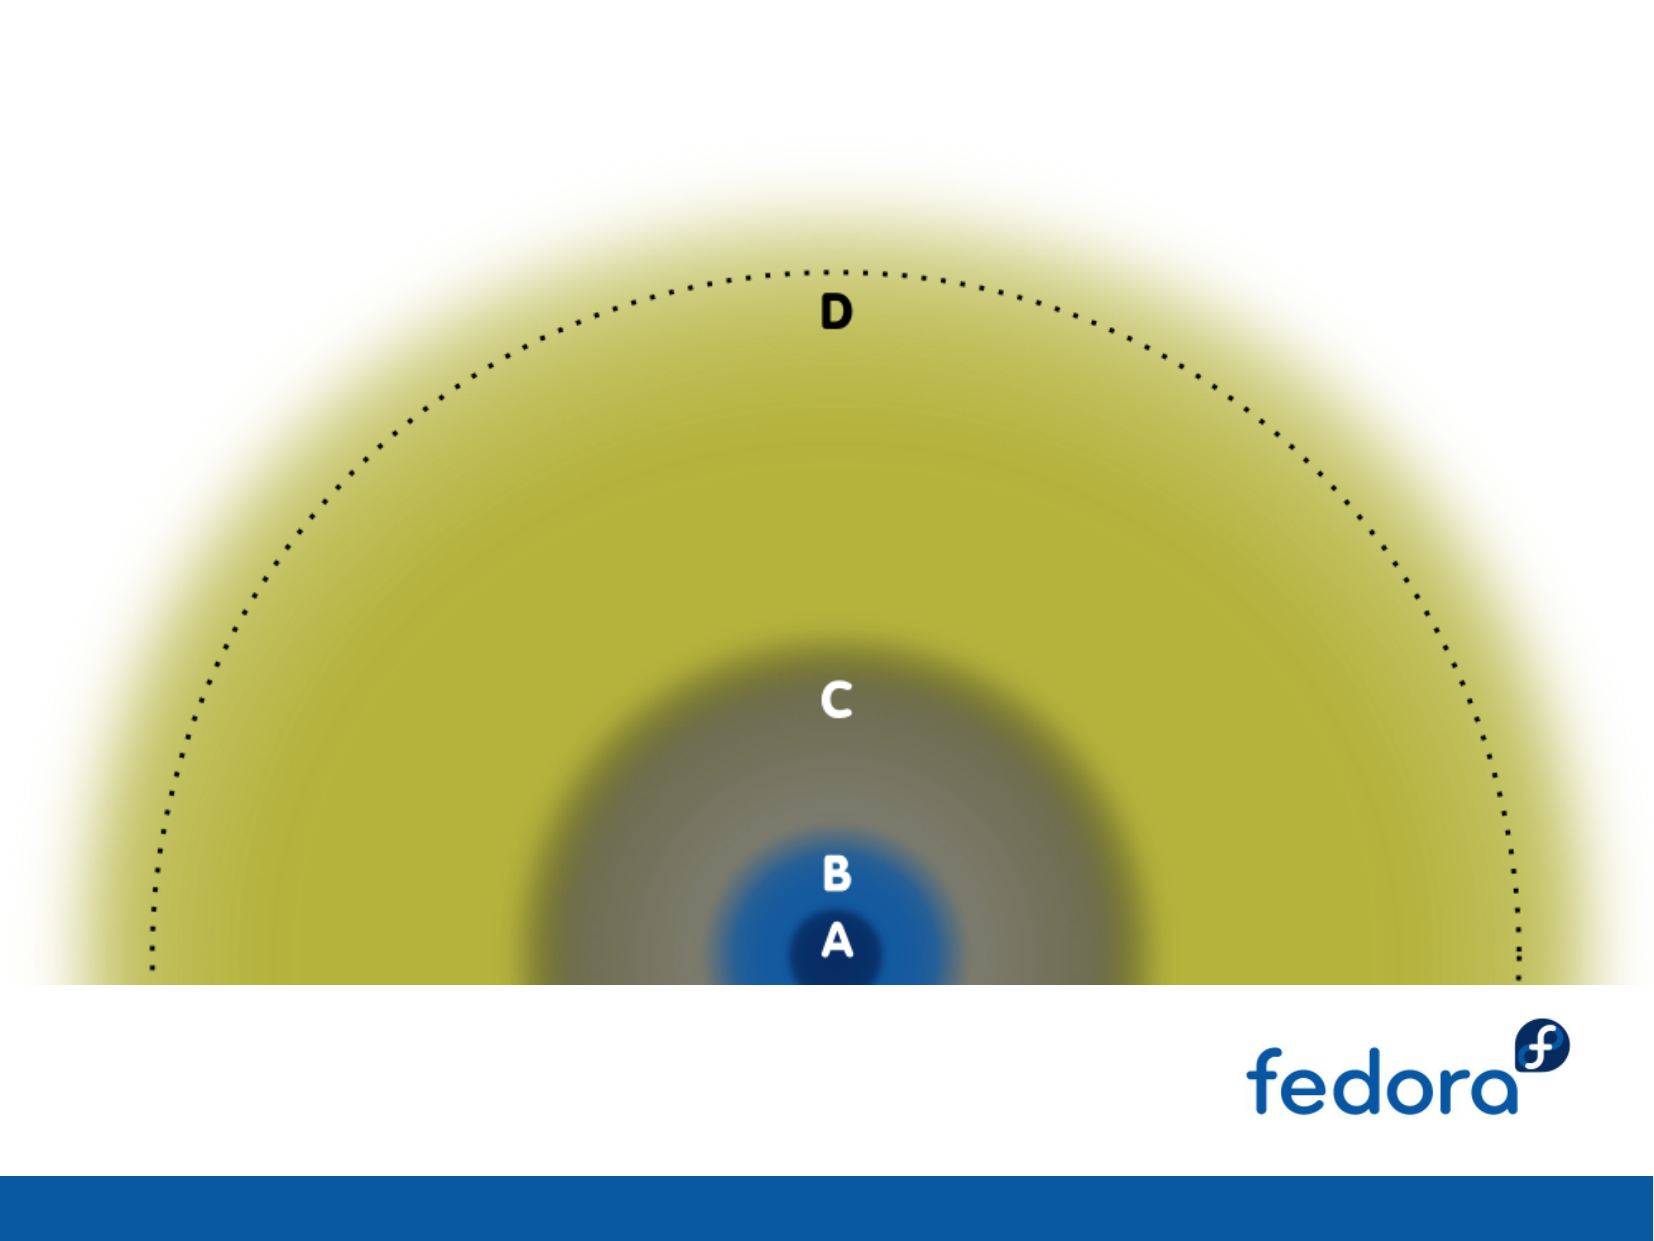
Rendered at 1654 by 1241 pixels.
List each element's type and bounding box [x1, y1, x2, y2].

picture [9, 129, 1653, 985]
picture [0, 1176, 1654, 1241]
picture [1237, 1010, 1576, 1125]
